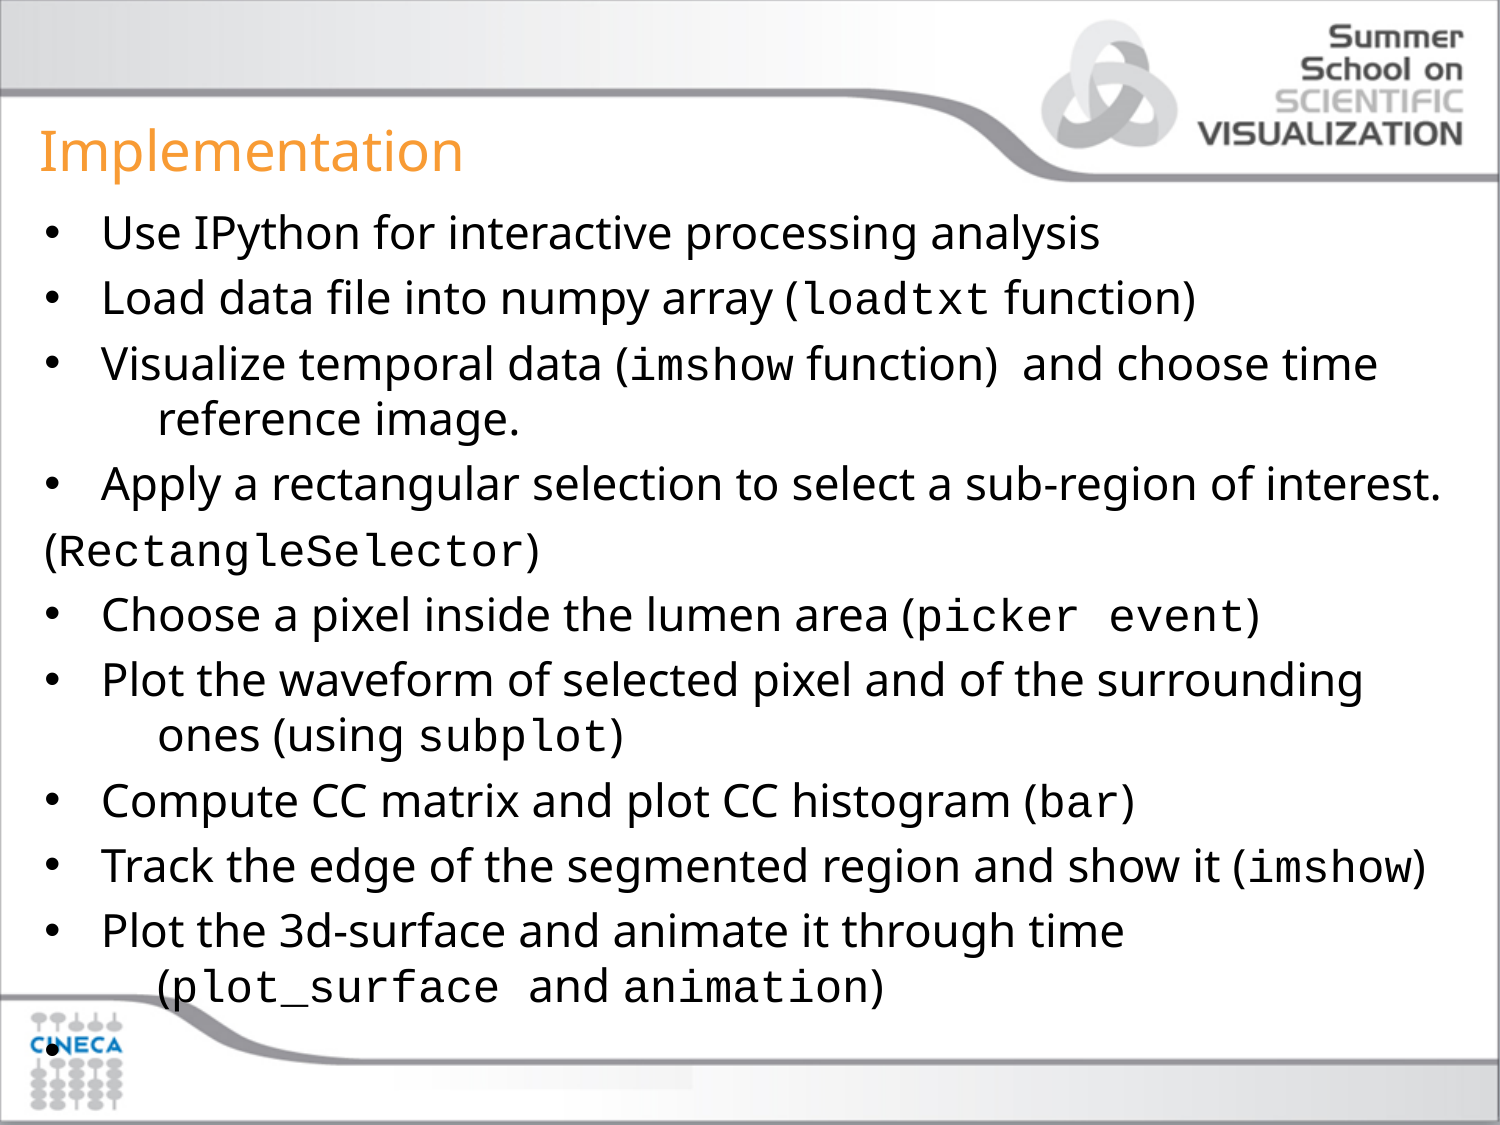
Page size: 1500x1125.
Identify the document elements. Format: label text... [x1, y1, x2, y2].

title Implementation [0, 90, 573, 209]
picture [0, 0, 1500, 1125]
list Use IPython for interactive processing analysis Load data file into numpy array (loadtxt function) Visualize temporal data (imshow function) and choose time reference image. Apply a rectangular selection to select a sub-region of interest. (RectangleSelector) Choose a pixel inside the lumen area (picker event) Plot the waveform of selected pixel and of the surrounding ones (using subplot) Compute CC matrix and plot CC histogram (bar) Track the edge of the segmented region and show it (imshow) Plot the 3d-surface and animate it through time (plot_surface and animation) [29, 196, 1483, 958]
